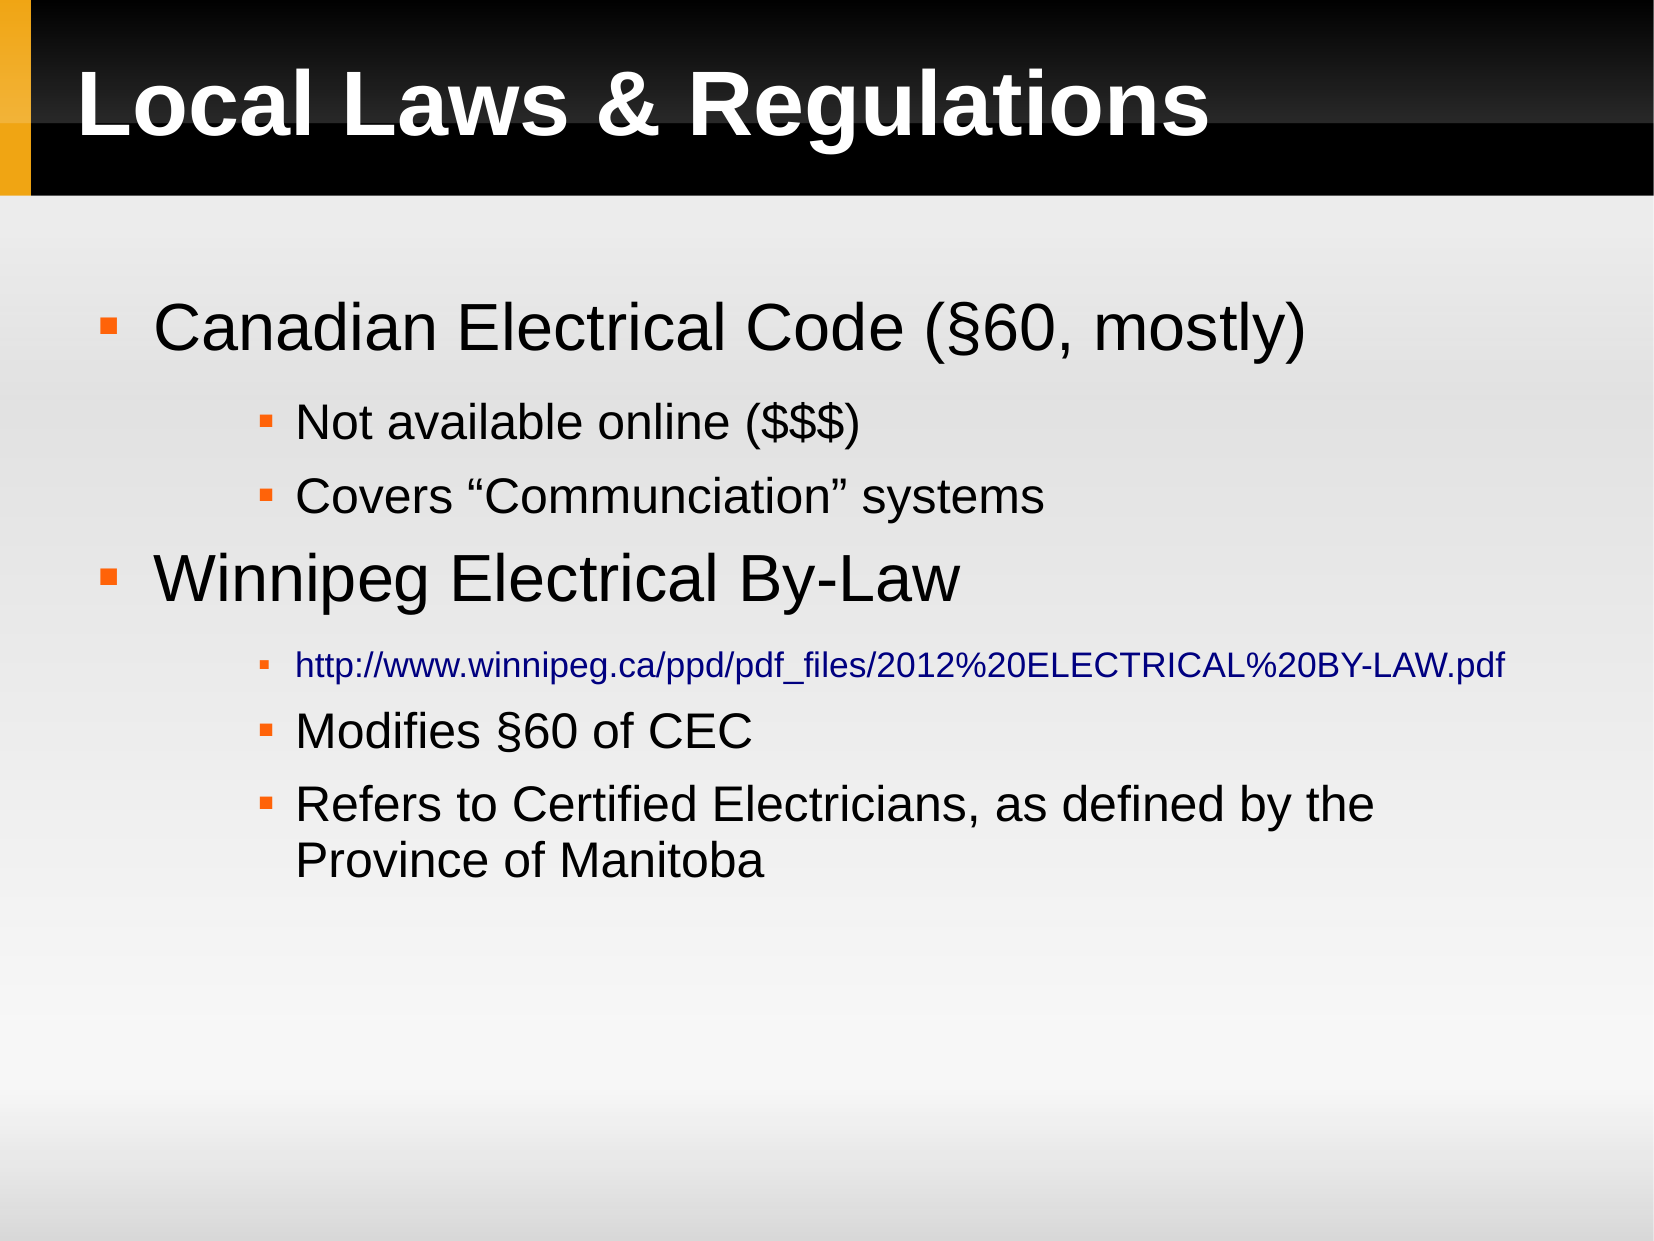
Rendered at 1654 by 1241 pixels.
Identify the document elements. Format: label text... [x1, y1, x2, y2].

list Canadian Electrical Code (§60, mostly) Not available online ($$$) Covers “Communciation” systems Winnipeg Electrical By-Law http://www.winnipeg.ca/ppd/pdf_files/2012%20ELECTRICAL%20BY-LAW.pdf Modifies §60 of CEC Refers to Certified Electricians, as defined by the Province of Manitoba [82, 290, 1571, 1109]
picture [0, 0, 1654, 1241]
title Local Laws & Regulations [76, 0, 1565, 208]
